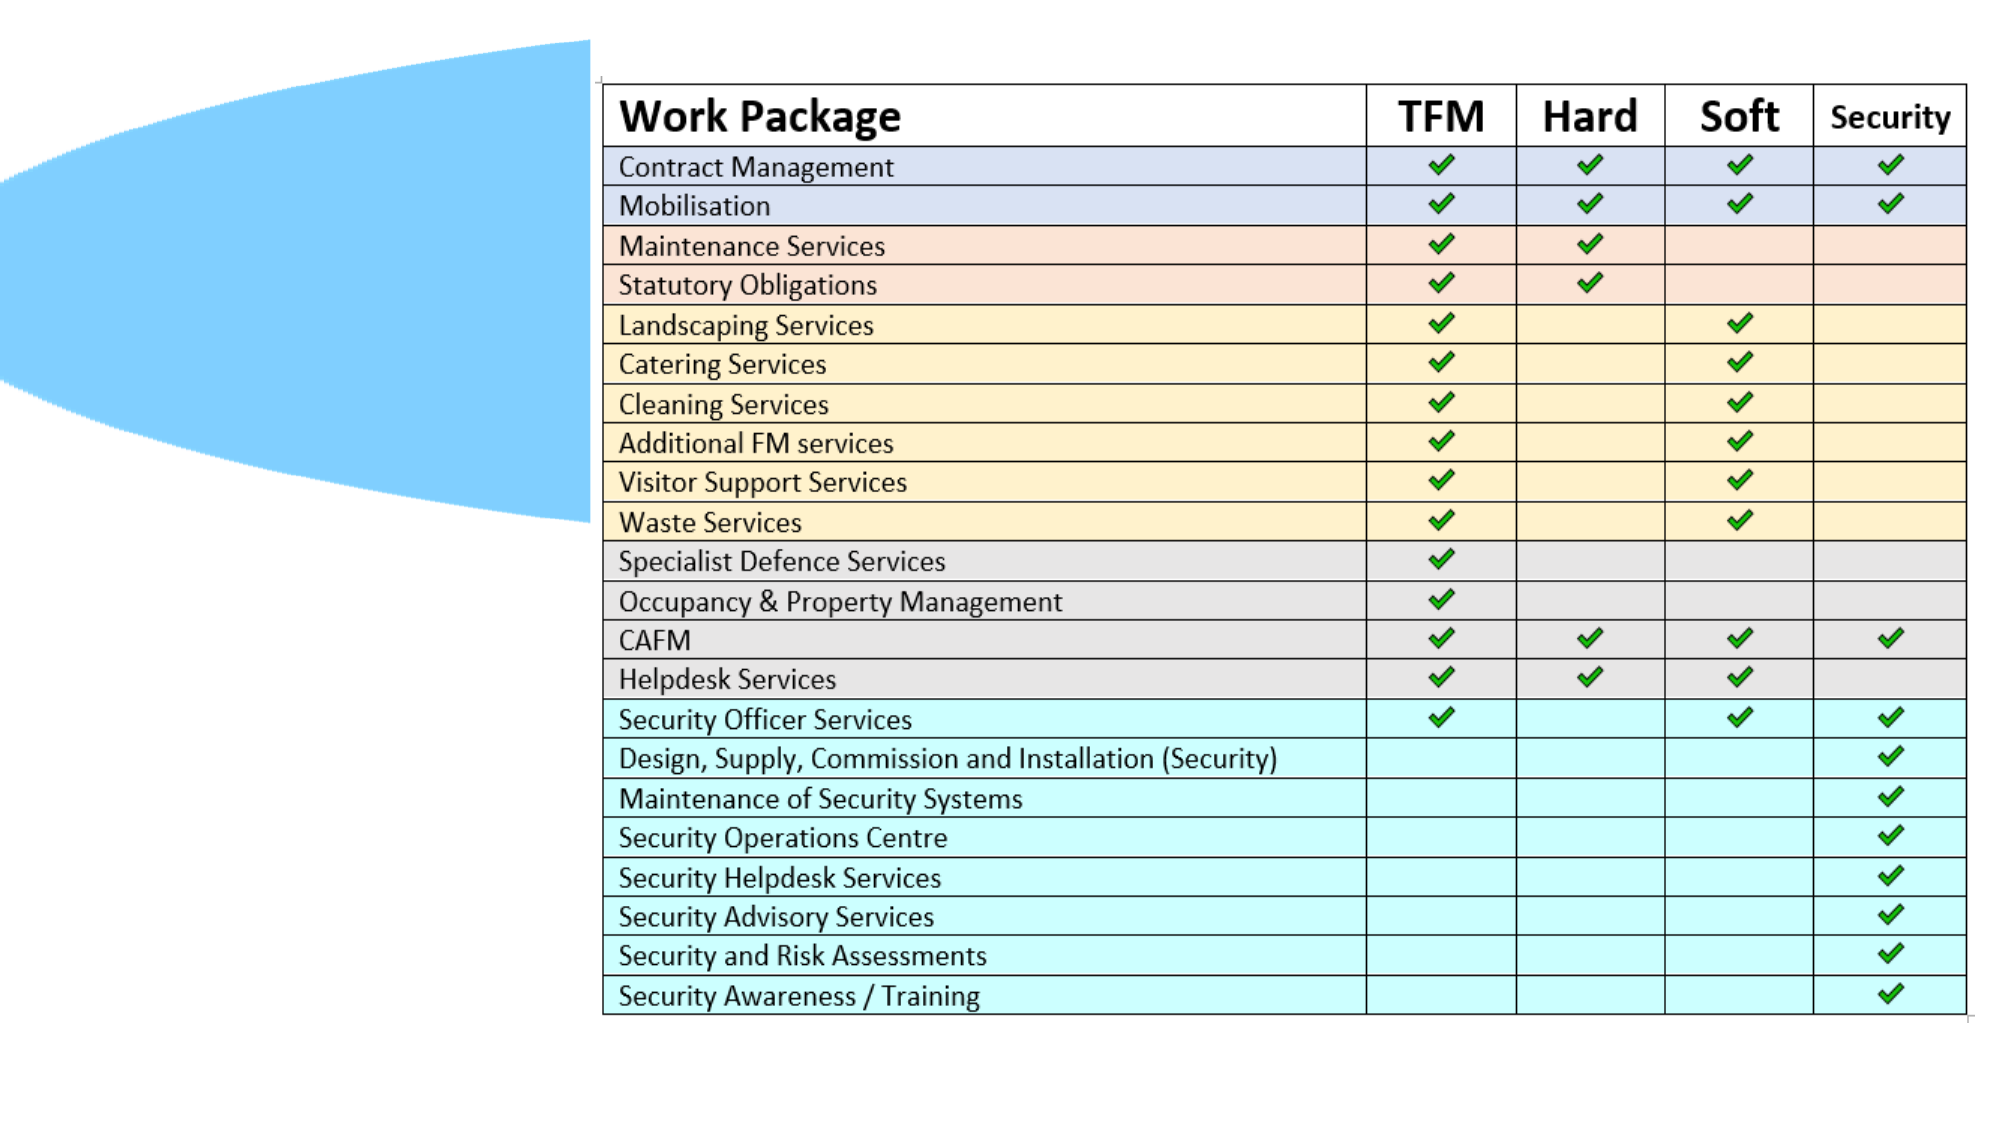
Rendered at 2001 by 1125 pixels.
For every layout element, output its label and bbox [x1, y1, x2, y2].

picture [595, 76, 1975, 1023]
